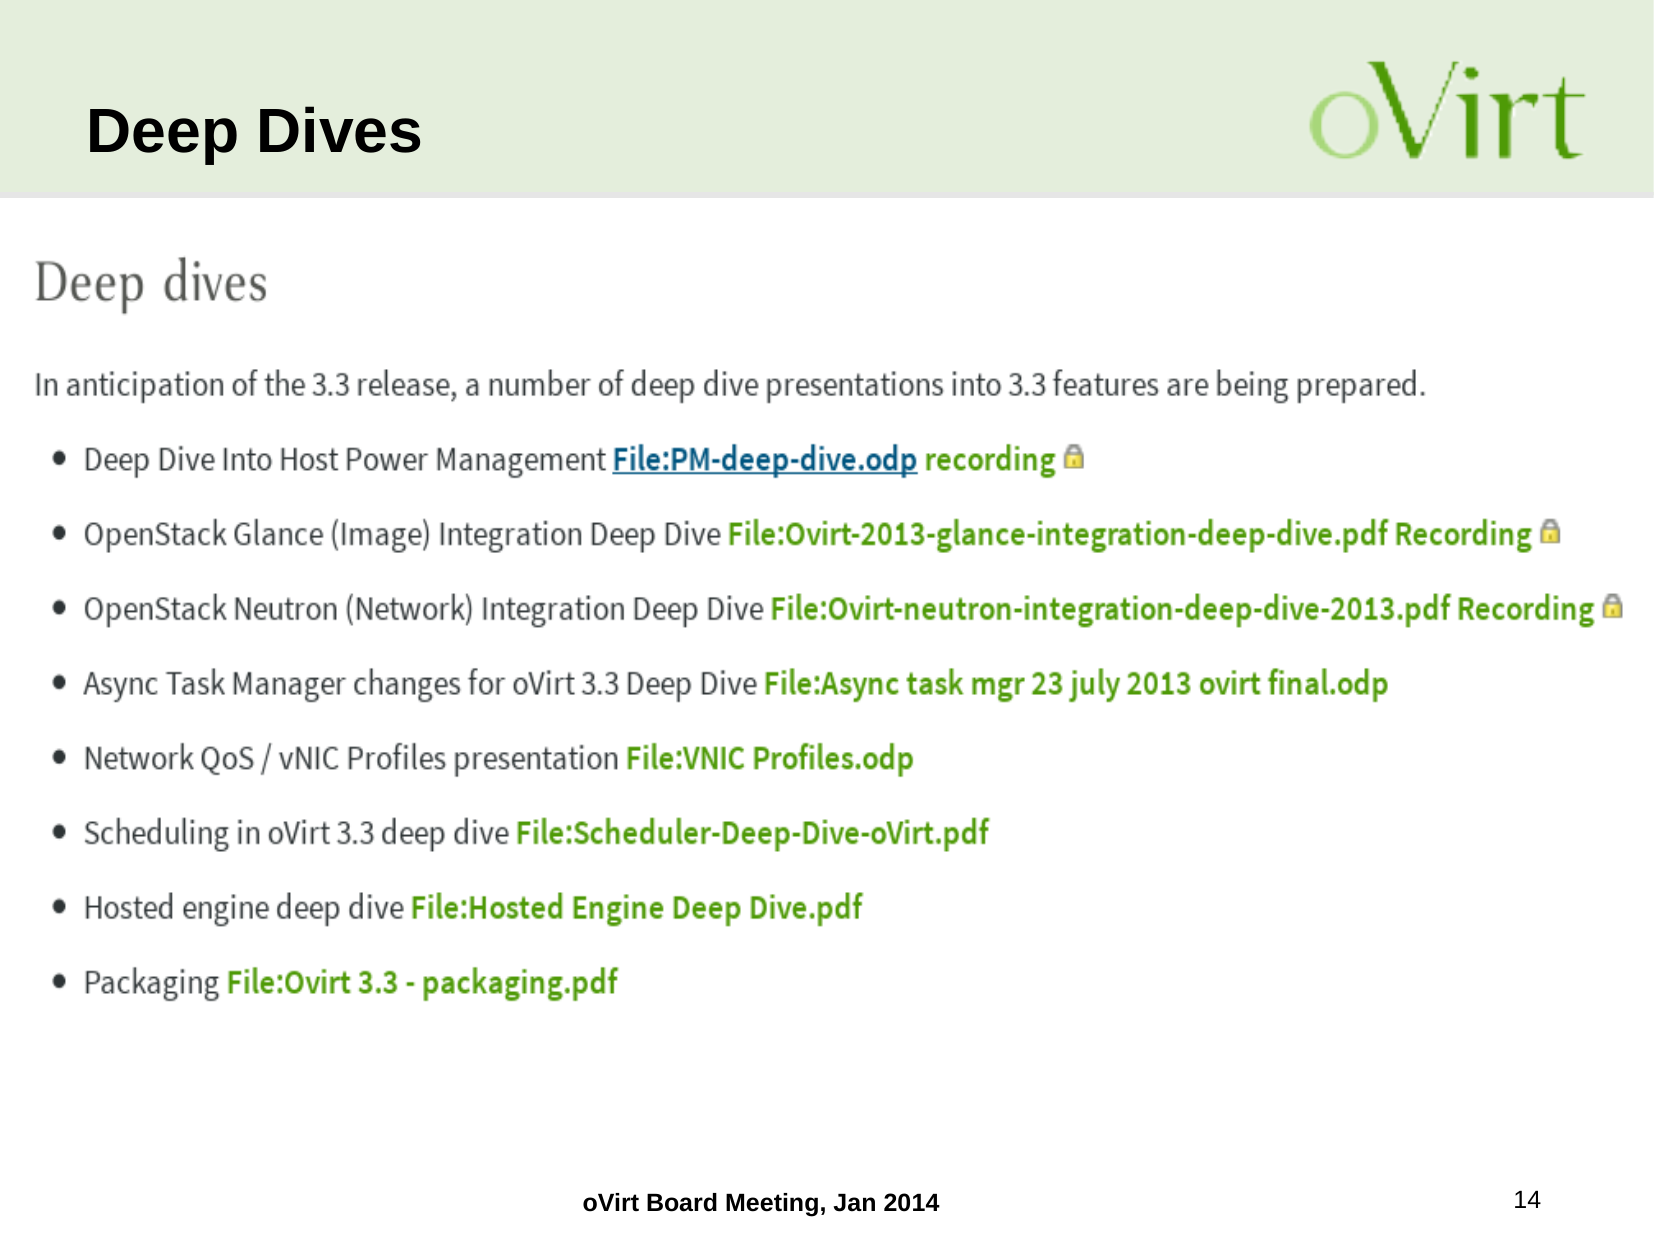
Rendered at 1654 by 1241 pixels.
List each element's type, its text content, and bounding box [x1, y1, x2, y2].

title Deep Dives [86, 36, 1307, 225]
picture [1307, 36, 1613, 180]
picture [0, 241, 1654, 1021]
